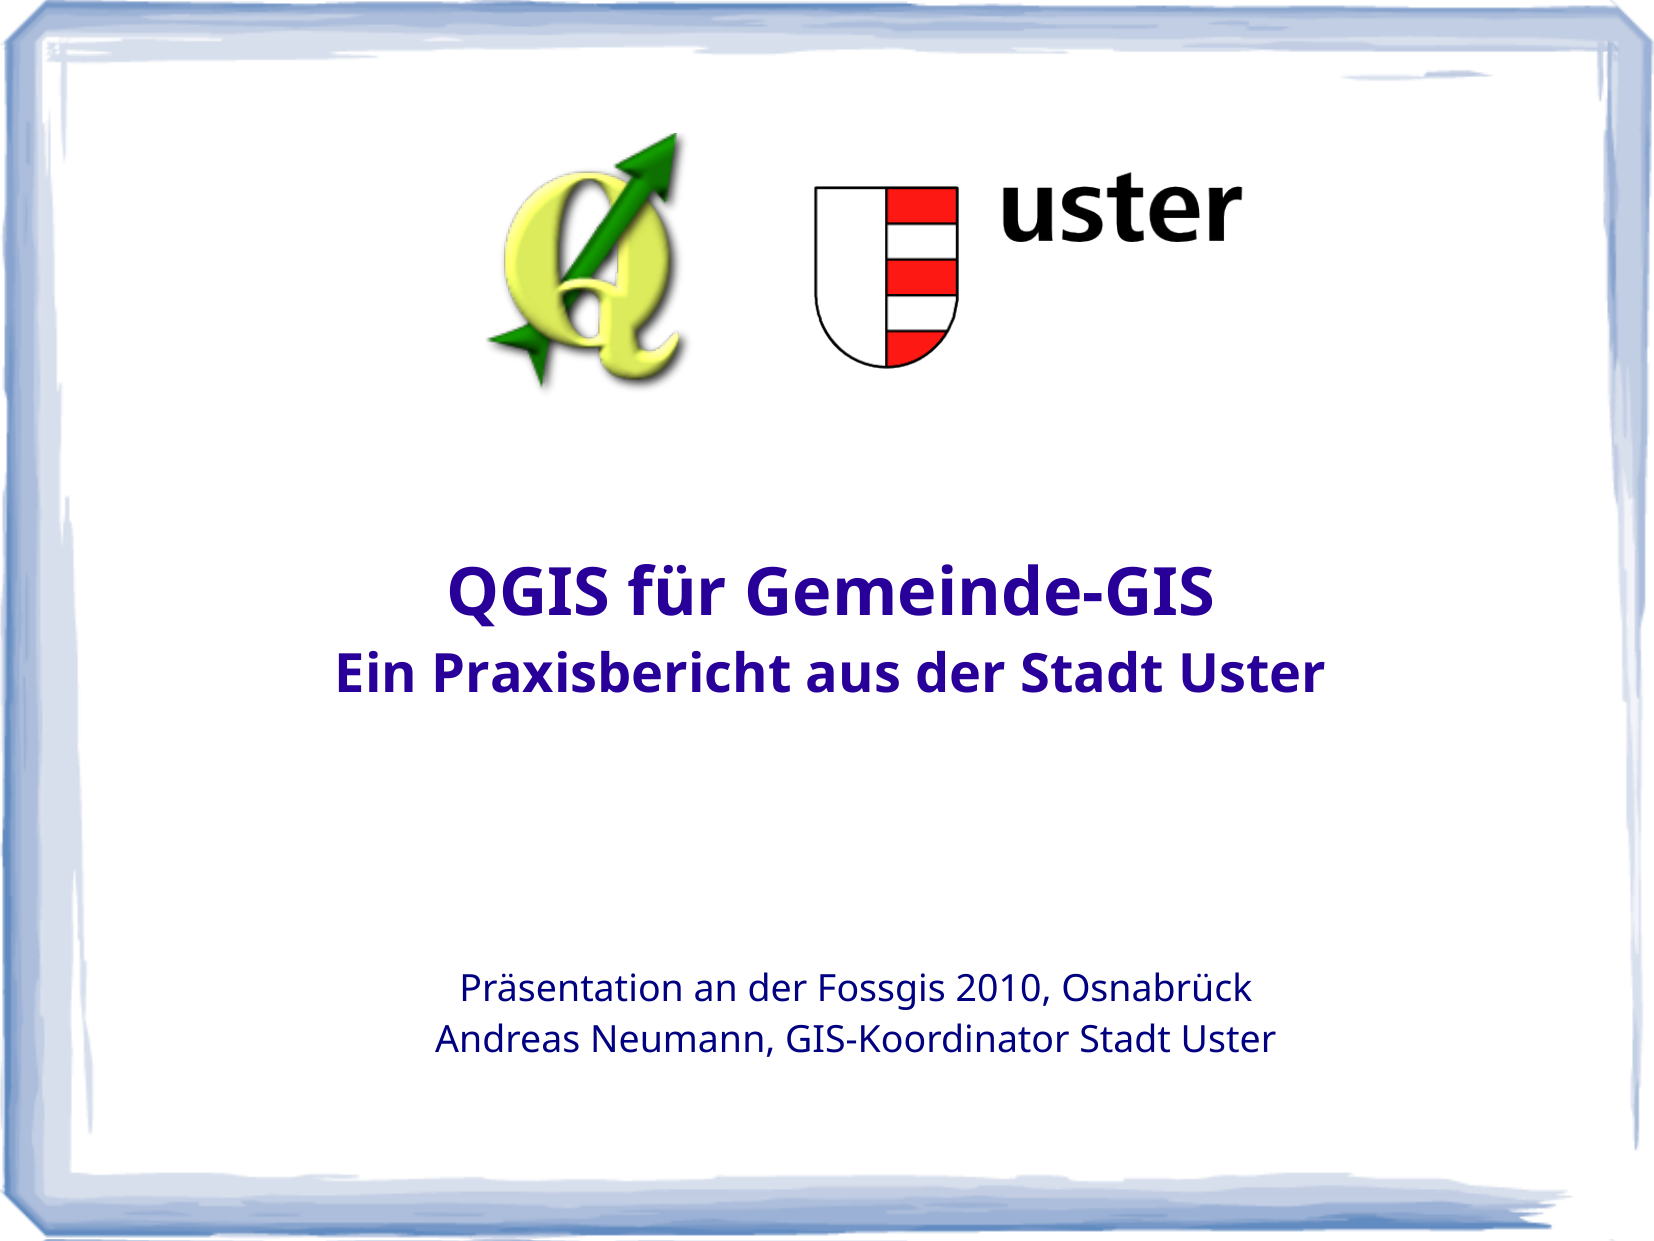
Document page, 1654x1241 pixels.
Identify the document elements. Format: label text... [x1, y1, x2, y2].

subtitle QGIS für Gemeinde-GIS Ein Praxisbericht aus der Stadt Uster [86, 225, 1576, 1028]
picture [0, 0, 1654, 1241]
text_box Präsentation an der Fossgis 2010, Osnabrück Andreas Neumann, GIS-Koordinator Stadt Uster [420, 954, 1242, 1057]
